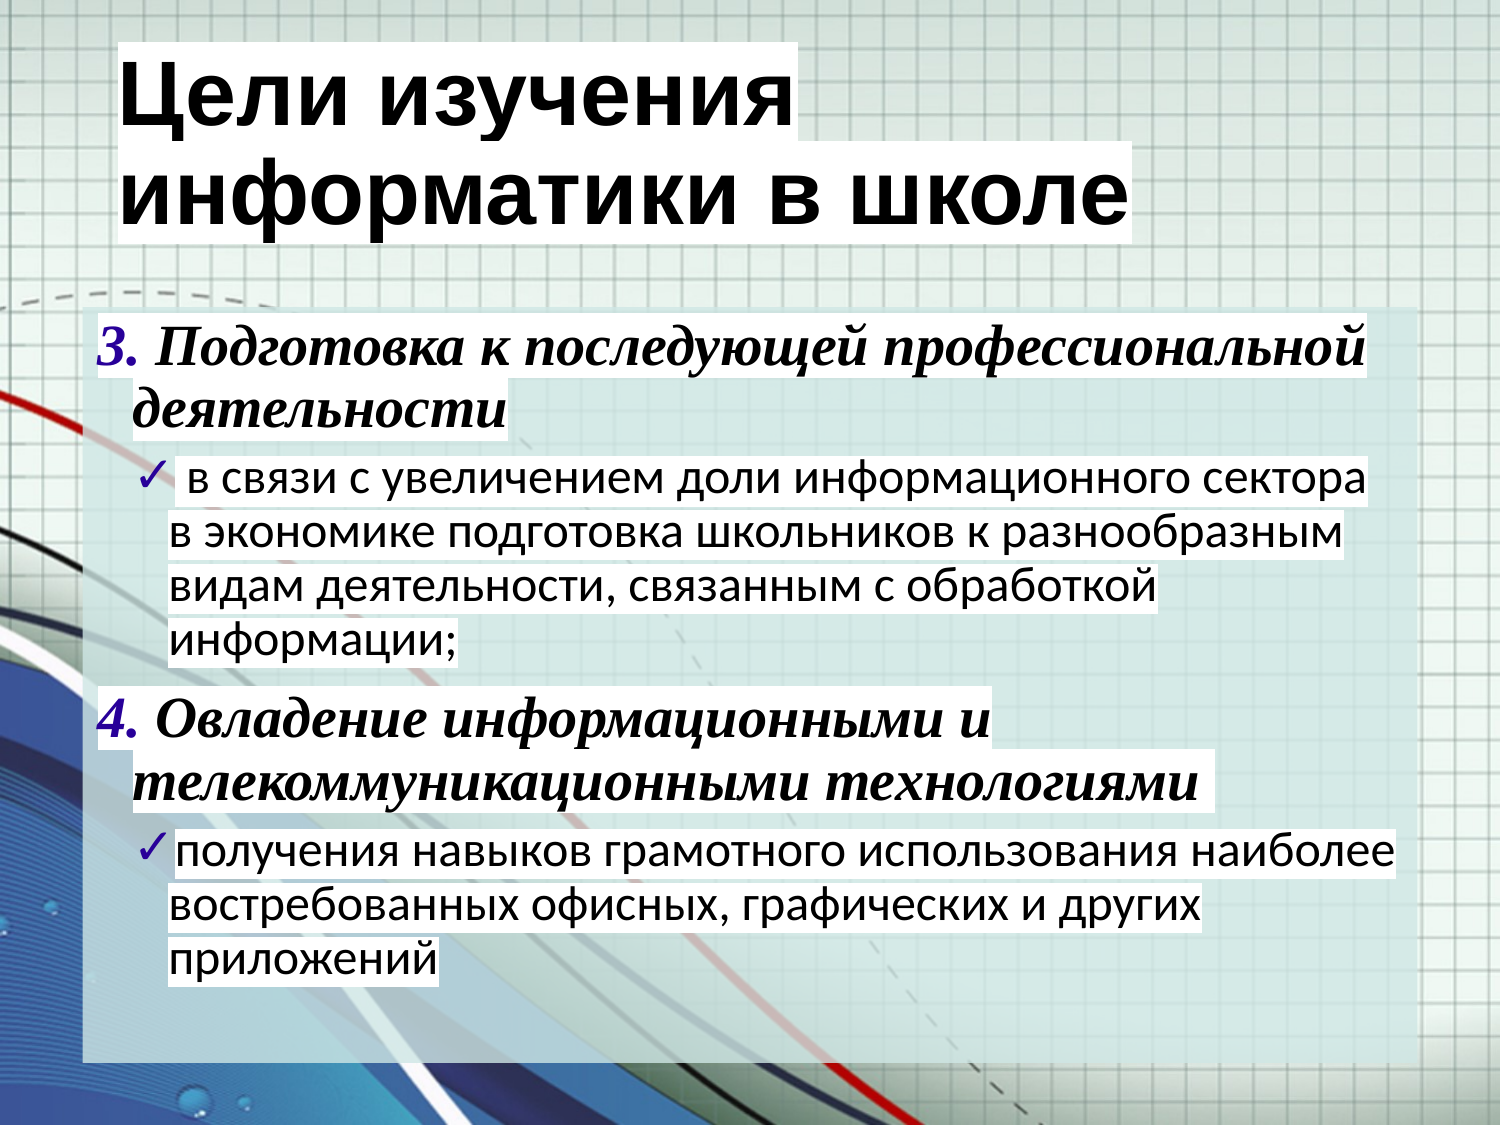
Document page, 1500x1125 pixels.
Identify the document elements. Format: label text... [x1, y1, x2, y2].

picture [0, 0, 1500, 1125]
list Подготовка к последующей профессиональной деятельности в связи с увеличением доли информационного сектора в экономике подготовка школьников к разнообразным видам деятельности, связанным с обработкой информации; Овладение информационными и телекоммуникационными технологиями получения навыков грамотного использования наиболее востребованных офисных, графических и других приложений [82, 307, 1418, 1063]
list [103, 299, 735, 307]
title Цели изучения информатики в школе [103, 32, 1397, 258]
